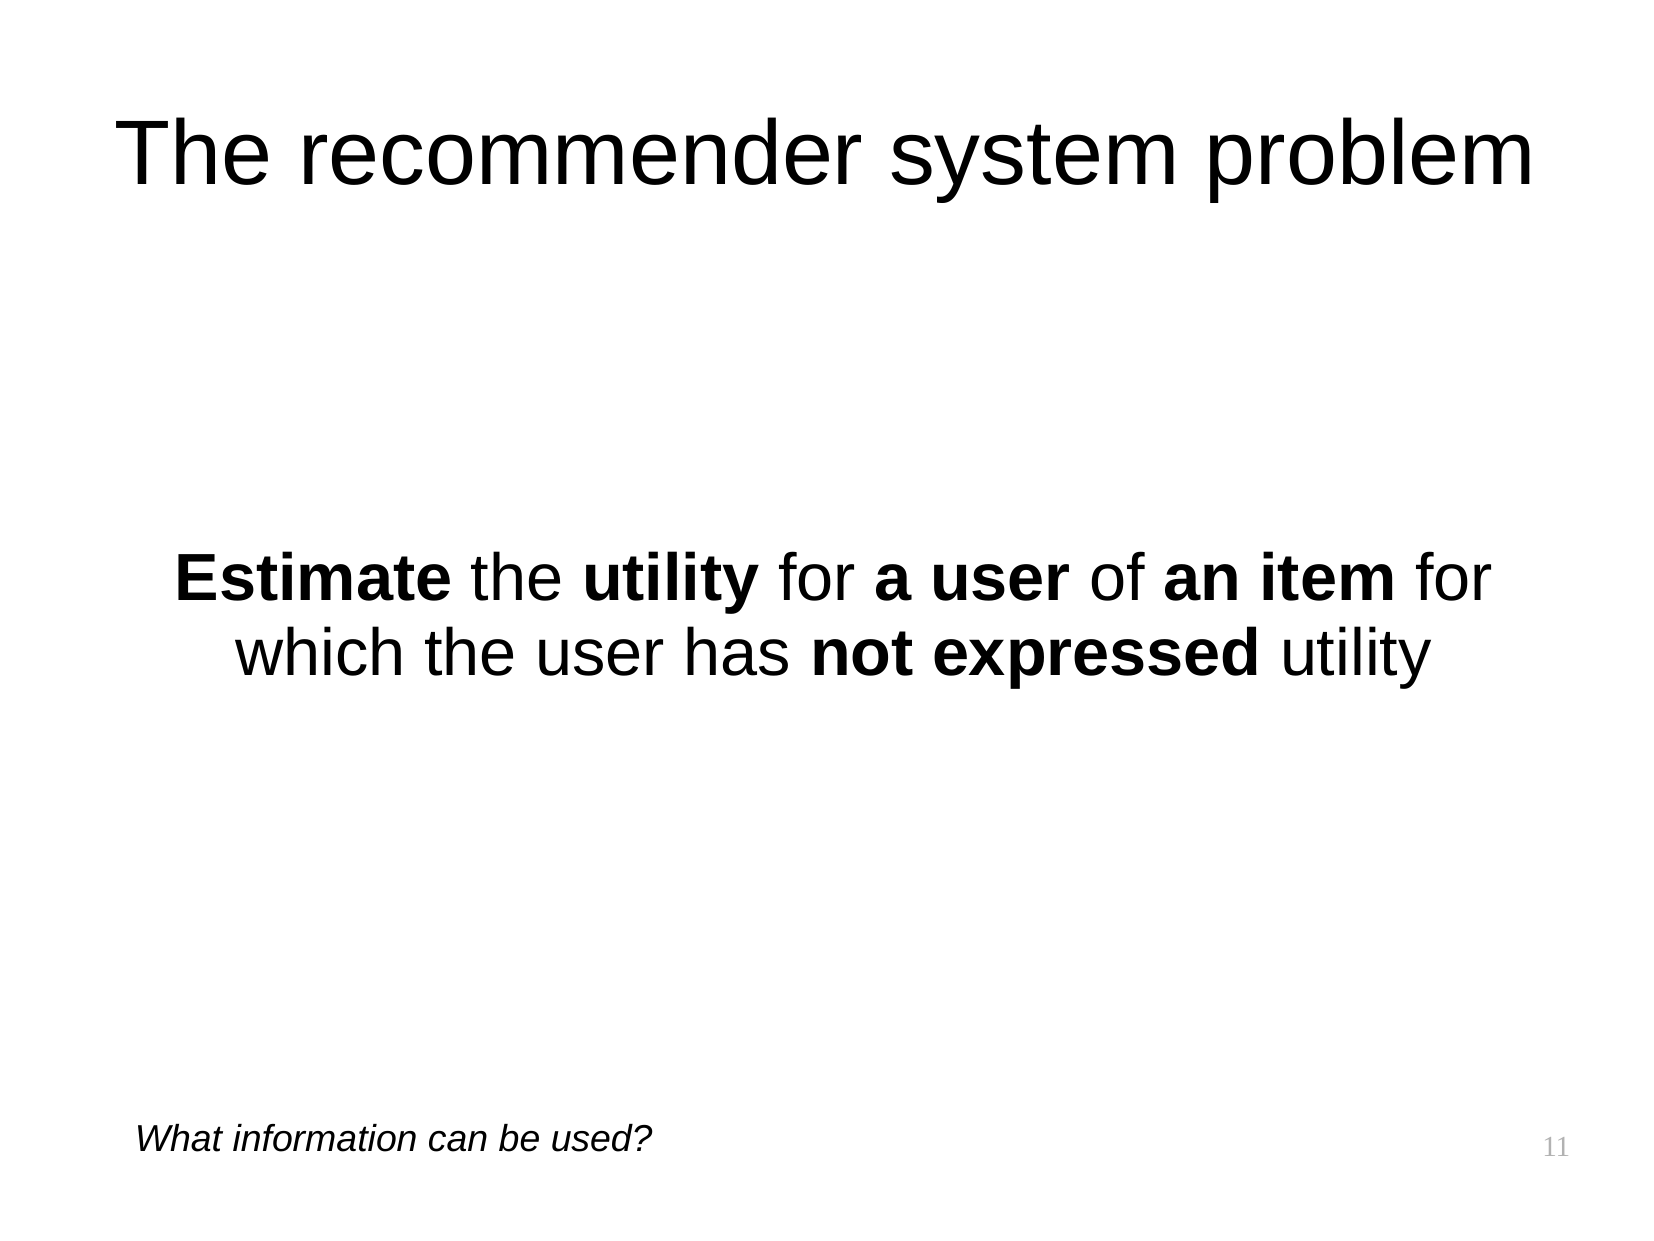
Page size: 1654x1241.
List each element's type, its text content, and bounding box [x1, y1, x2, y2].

text_box What information can be used? [120, 1110, 1471, 1167]
list Estimate the utility for a user of an item for which the user has not expressed utility [90, 540, 1578, 751]
title The recommender system problem [82, 49, 1571, 257]
